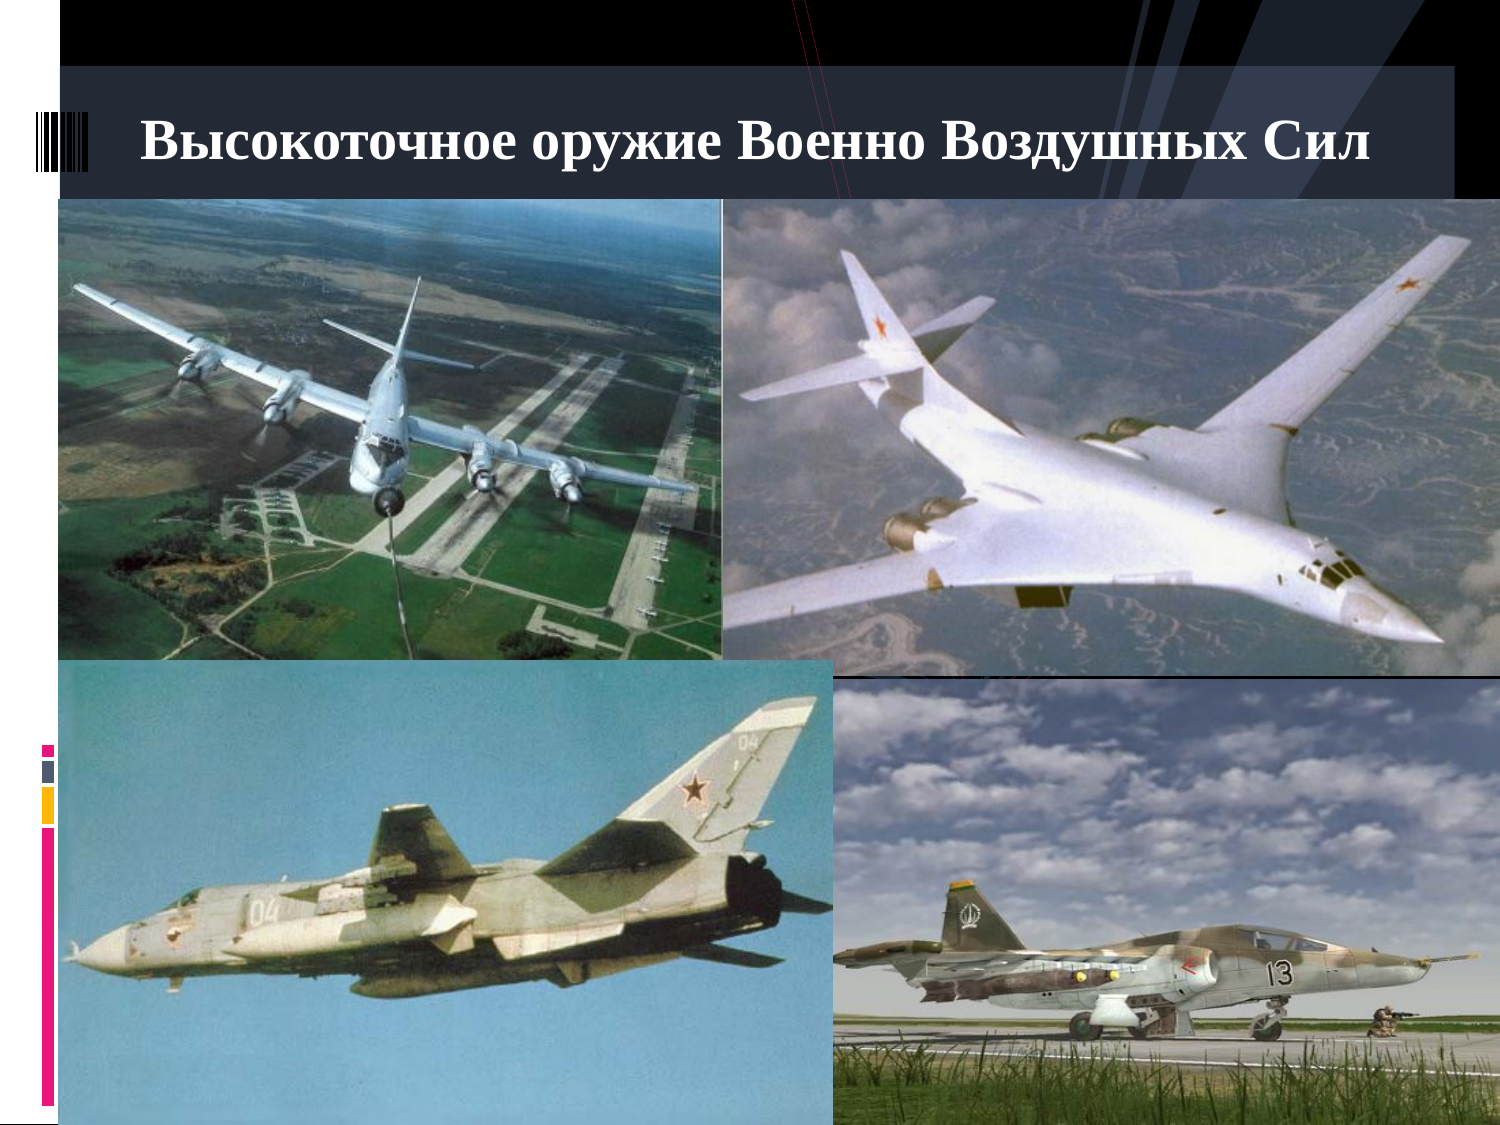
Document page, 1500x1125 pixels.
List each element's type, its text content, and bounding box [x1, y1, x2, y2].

text_box Высокоточное оружие Военно Воздушных Сил [70, 93, 1442, 180]
picture [58, 199, 1500, 1125]
